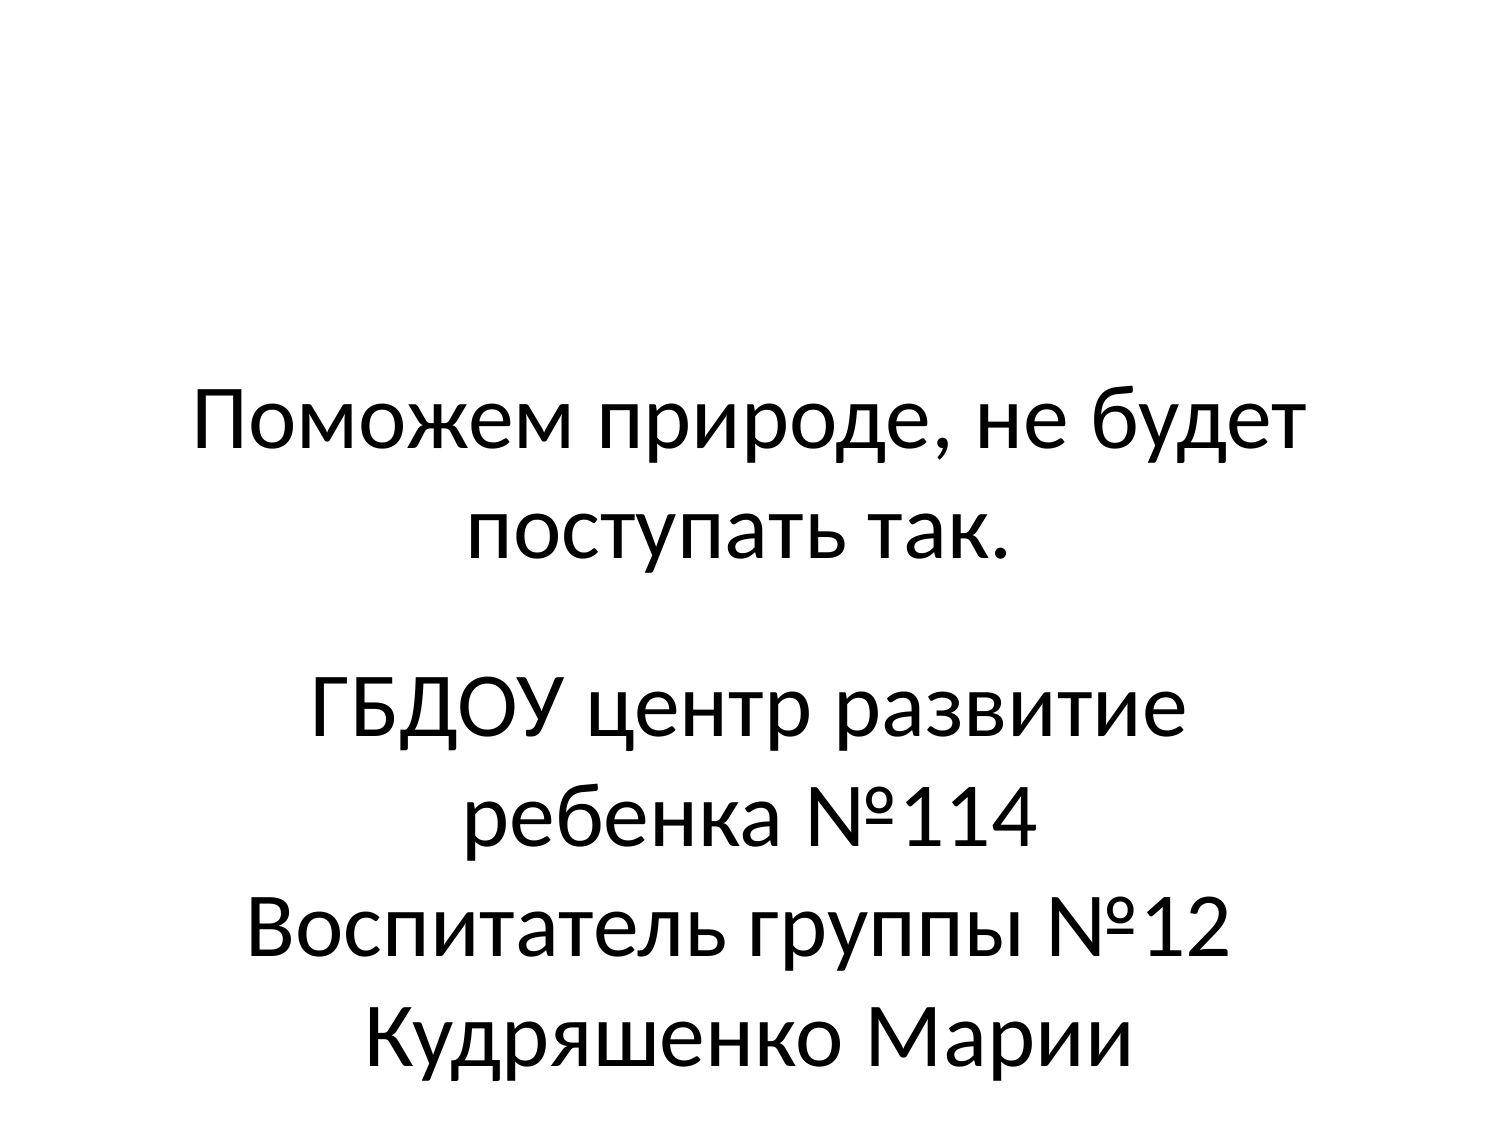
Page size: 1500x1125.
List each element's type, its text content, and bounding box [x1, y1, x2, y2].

title Поможем природе, не будет поступать так. [112, 349, 1388, 591]
subtitle ГБДОУ центр развитие ребенка №114 Воспитатель группы №12 Кудряшенко Марии [225, 637, 1275, 925]
